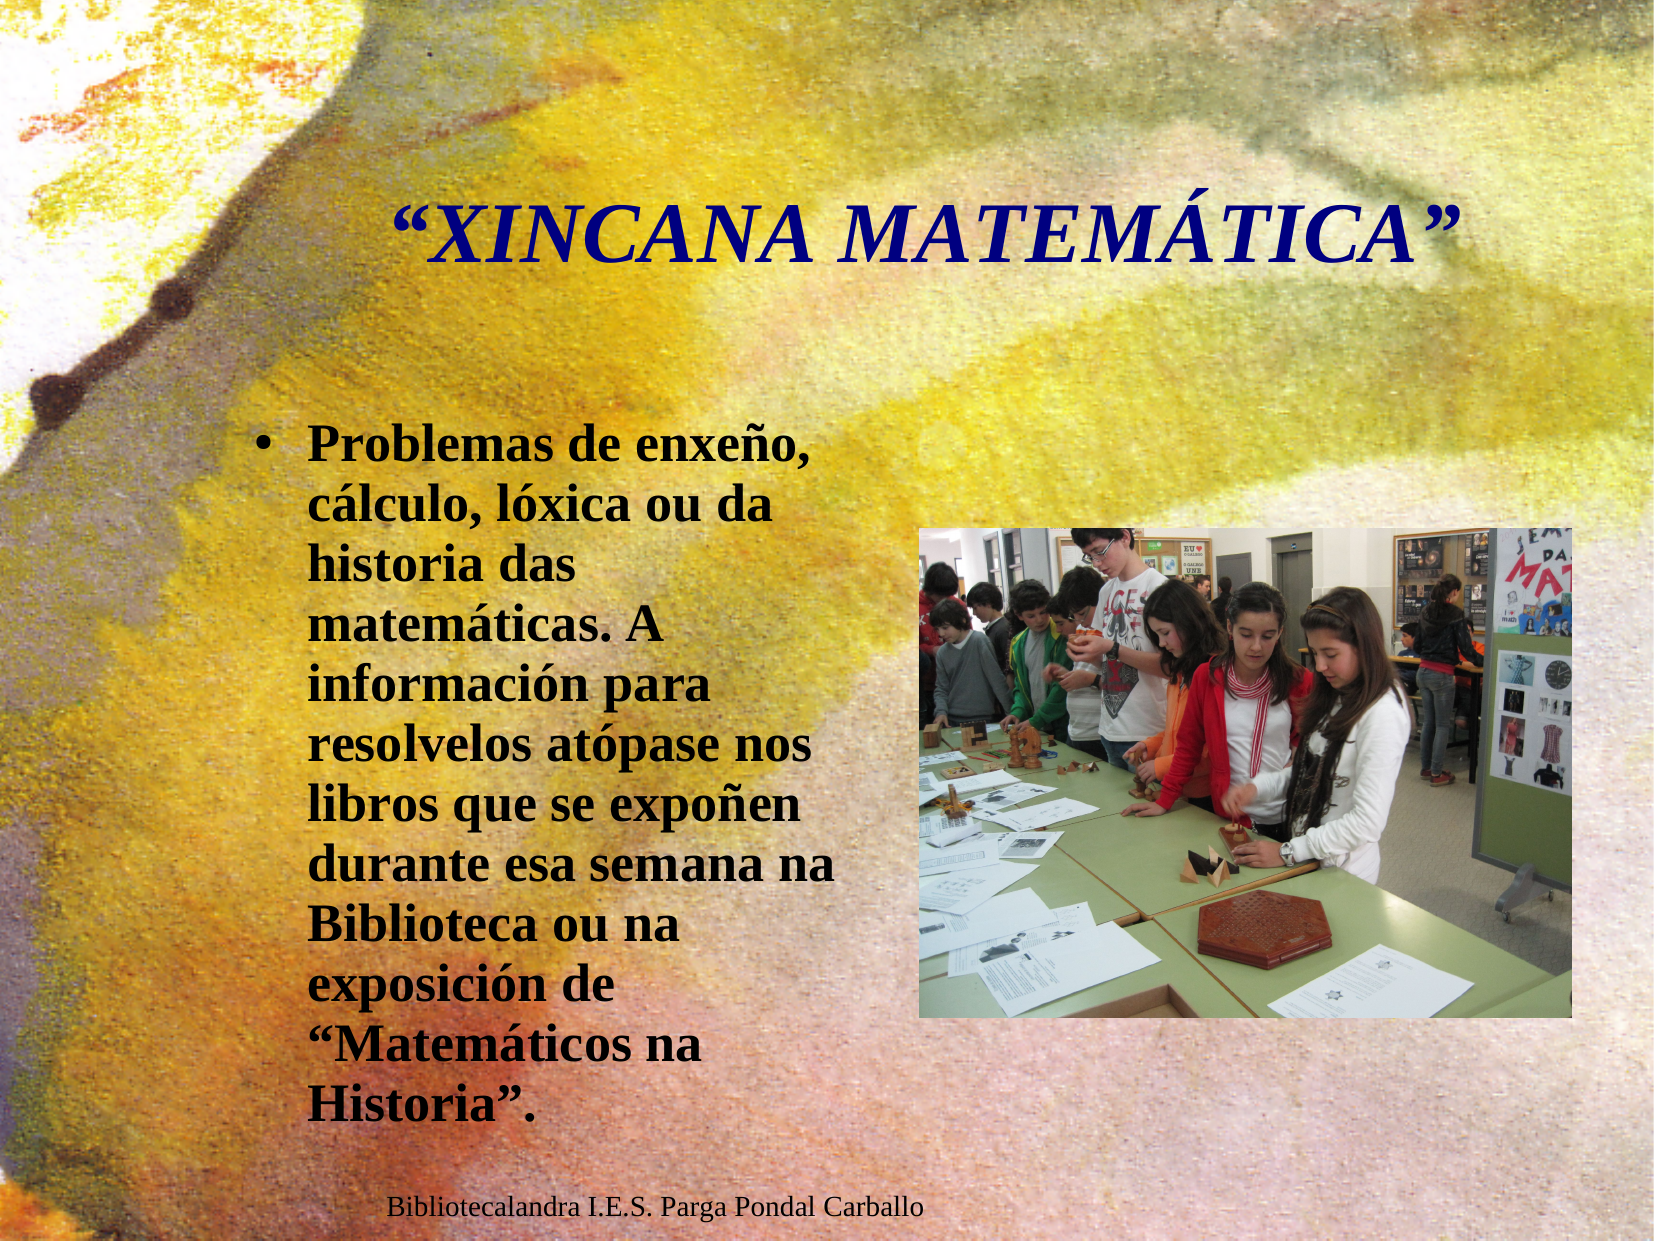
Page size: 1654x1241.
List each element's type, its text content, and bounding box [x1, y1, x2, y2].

list Problemas de enxeño, cálculo, lóxica ou da historia das matemáticas. A información para resolvelos atópase nos libros que se expoñen durante esa semana na Biblioteca ou na exposición de “Matemáticos na Historia”. [236, 413, 888, 1149]
picture [0, 0, 1654, 1241]
title “XINCANA MATEMÁTICA” [289, 129, 1560, 337]
